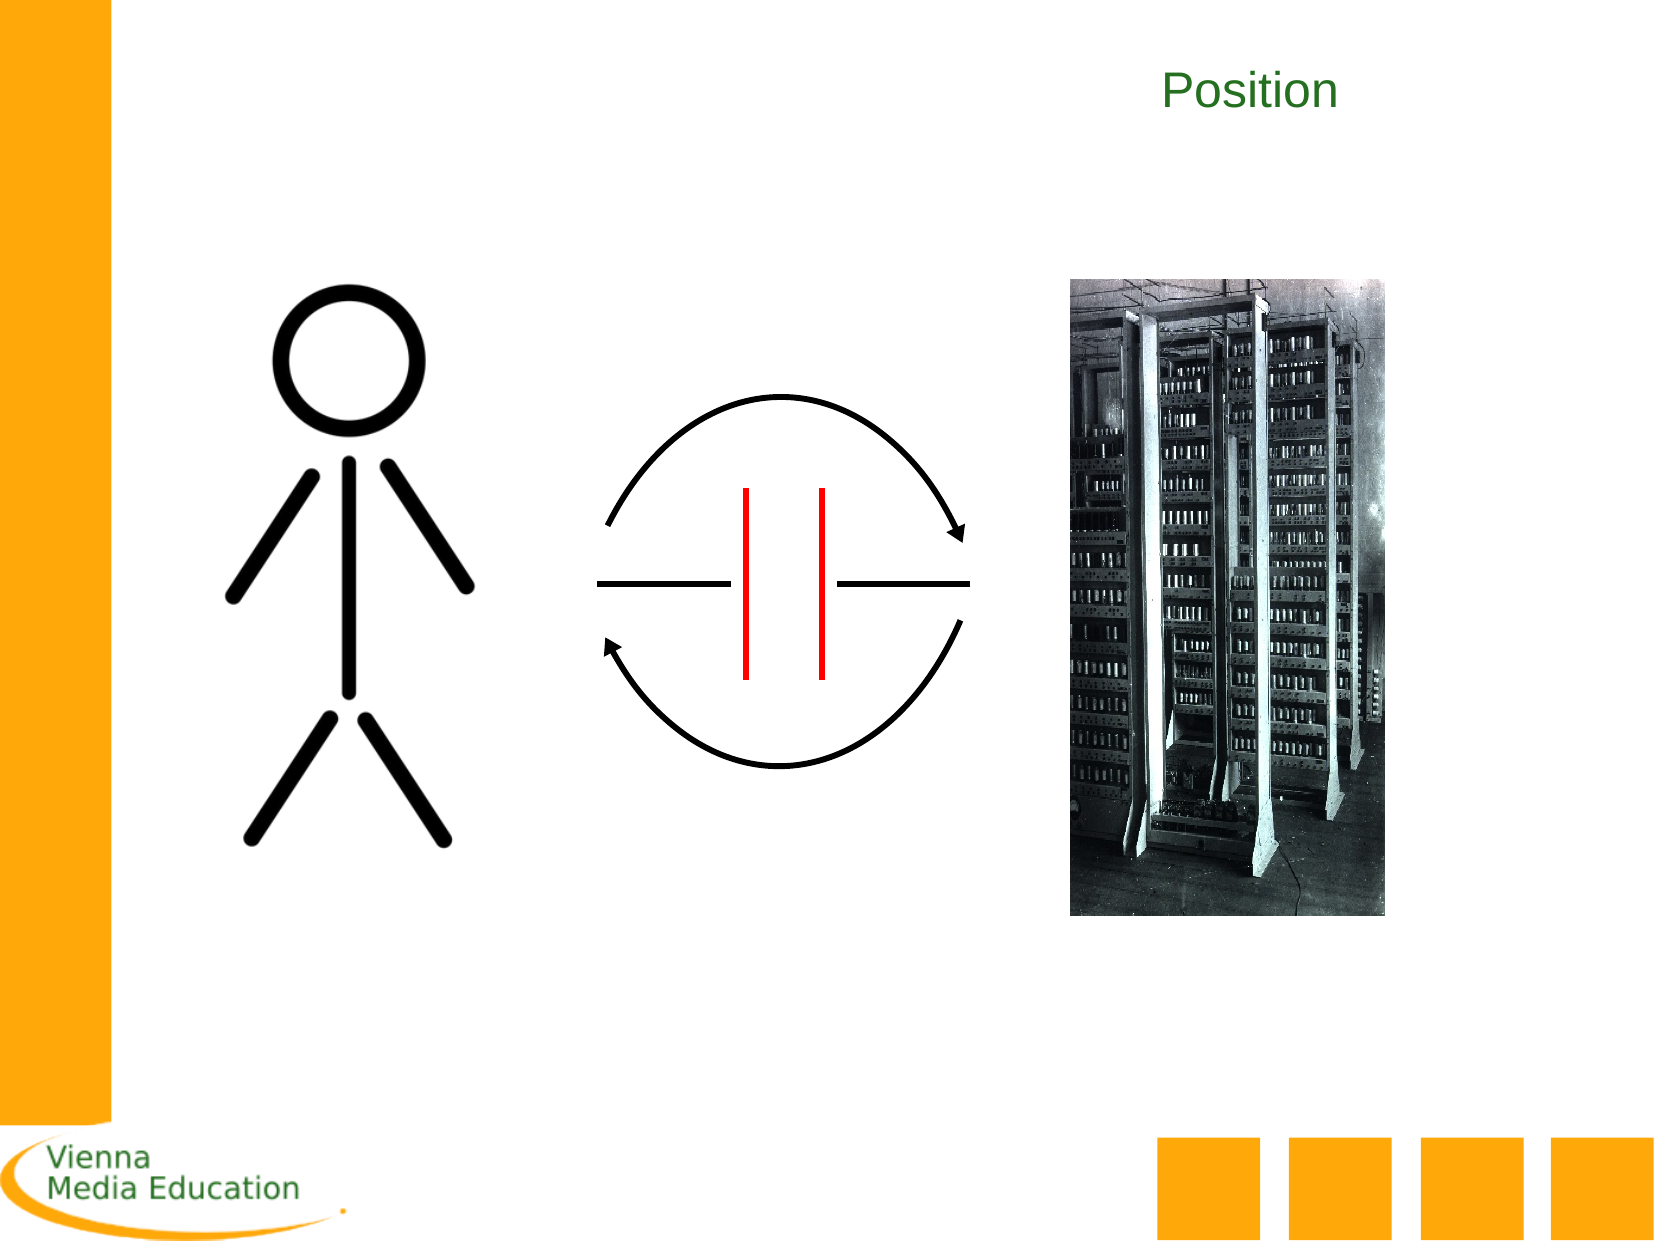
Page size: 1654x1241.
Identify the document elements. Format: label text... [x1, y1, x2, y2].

text_box [549, 225, 1025, 779]
picture [210, 268, 490, 861]
picture [0, 1114, 398, 1241]
picture [1070, 279, 1385, 916]
text_box Position [1161, 61, 1441, 124]
